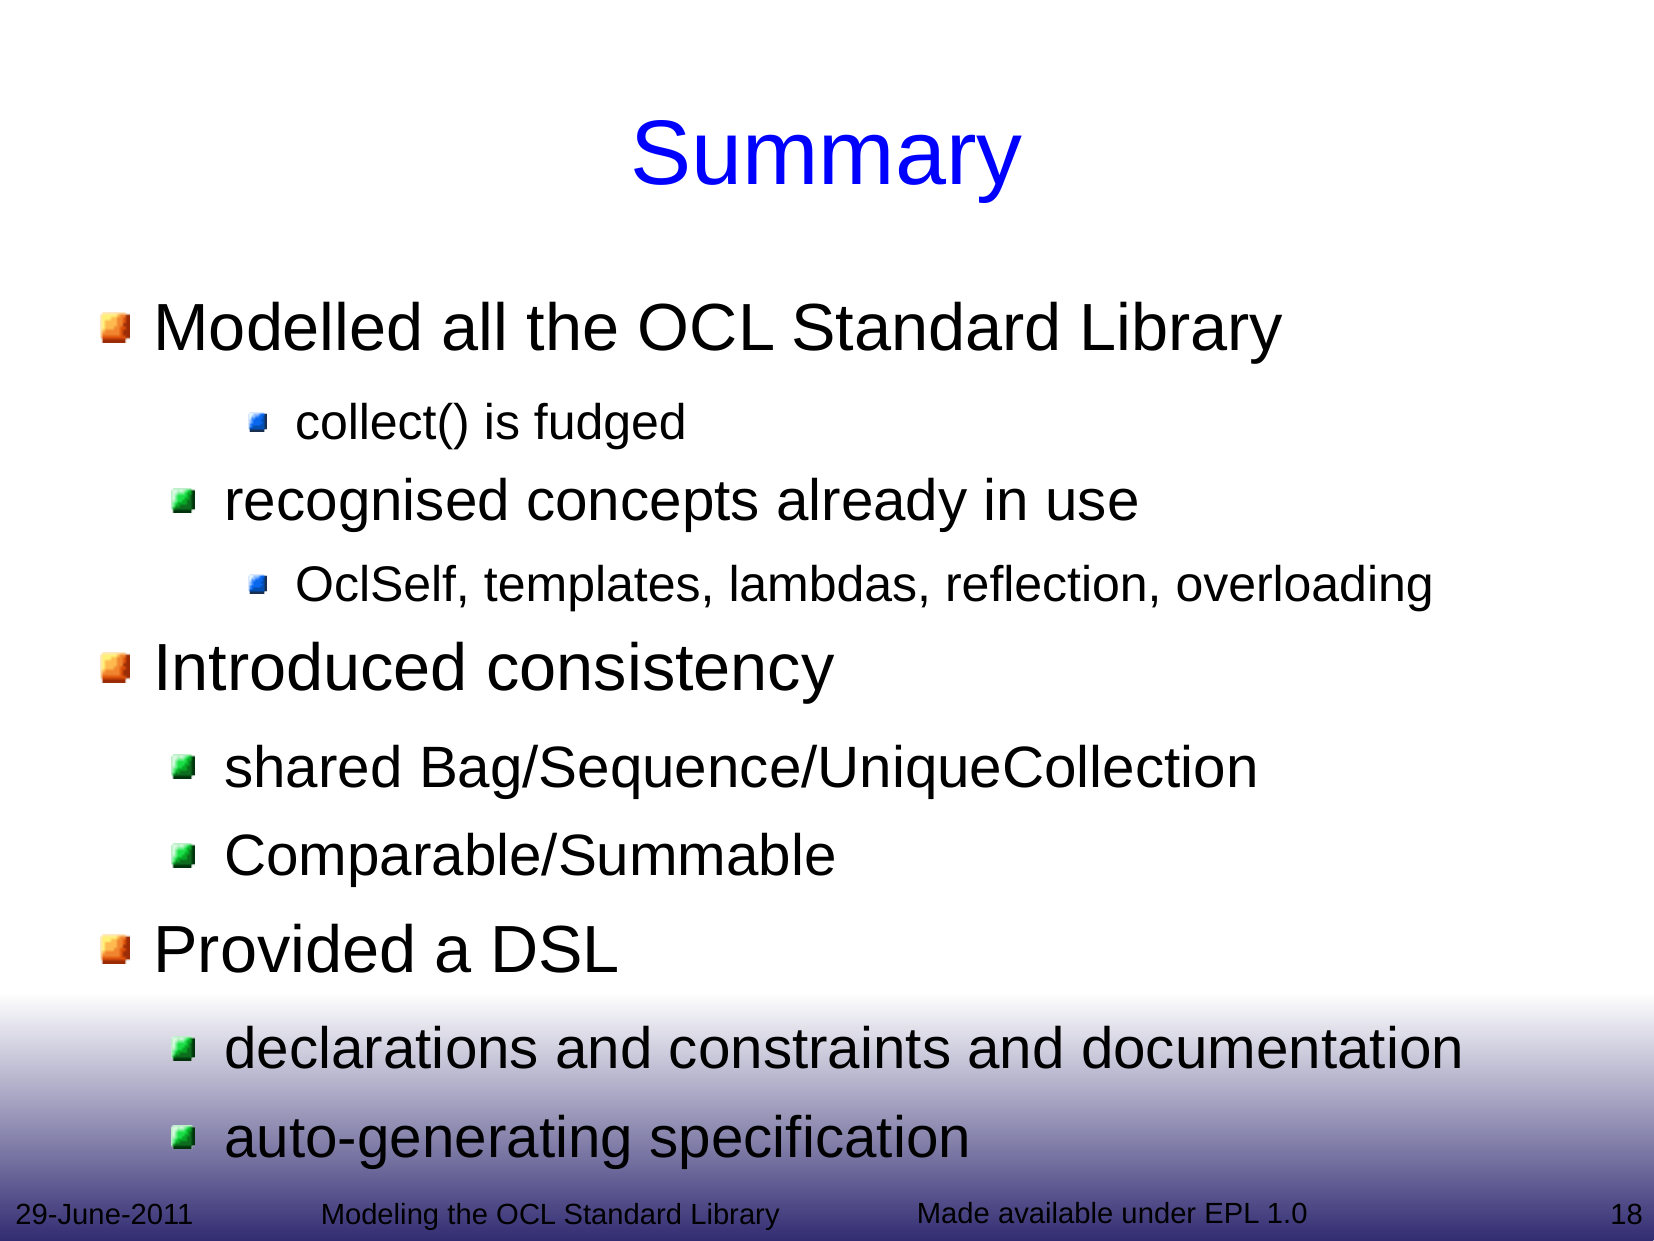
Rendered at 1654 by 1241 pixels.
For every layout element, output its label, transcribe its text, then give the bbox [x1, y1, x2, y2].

list Modelled all the OCL Standard Library collect() is fudged recognised concepts already in use OclSelf, templates, lambdas, reflection, overloading Introduced consistency shared Bag/Sequence/UniqueCollection Comparable/Summable Provided a DSL declarations and constraints and documentation auto-generating specification [82, 290, 1571, 1169]
title Summary [82, 49, 1571, 257]
